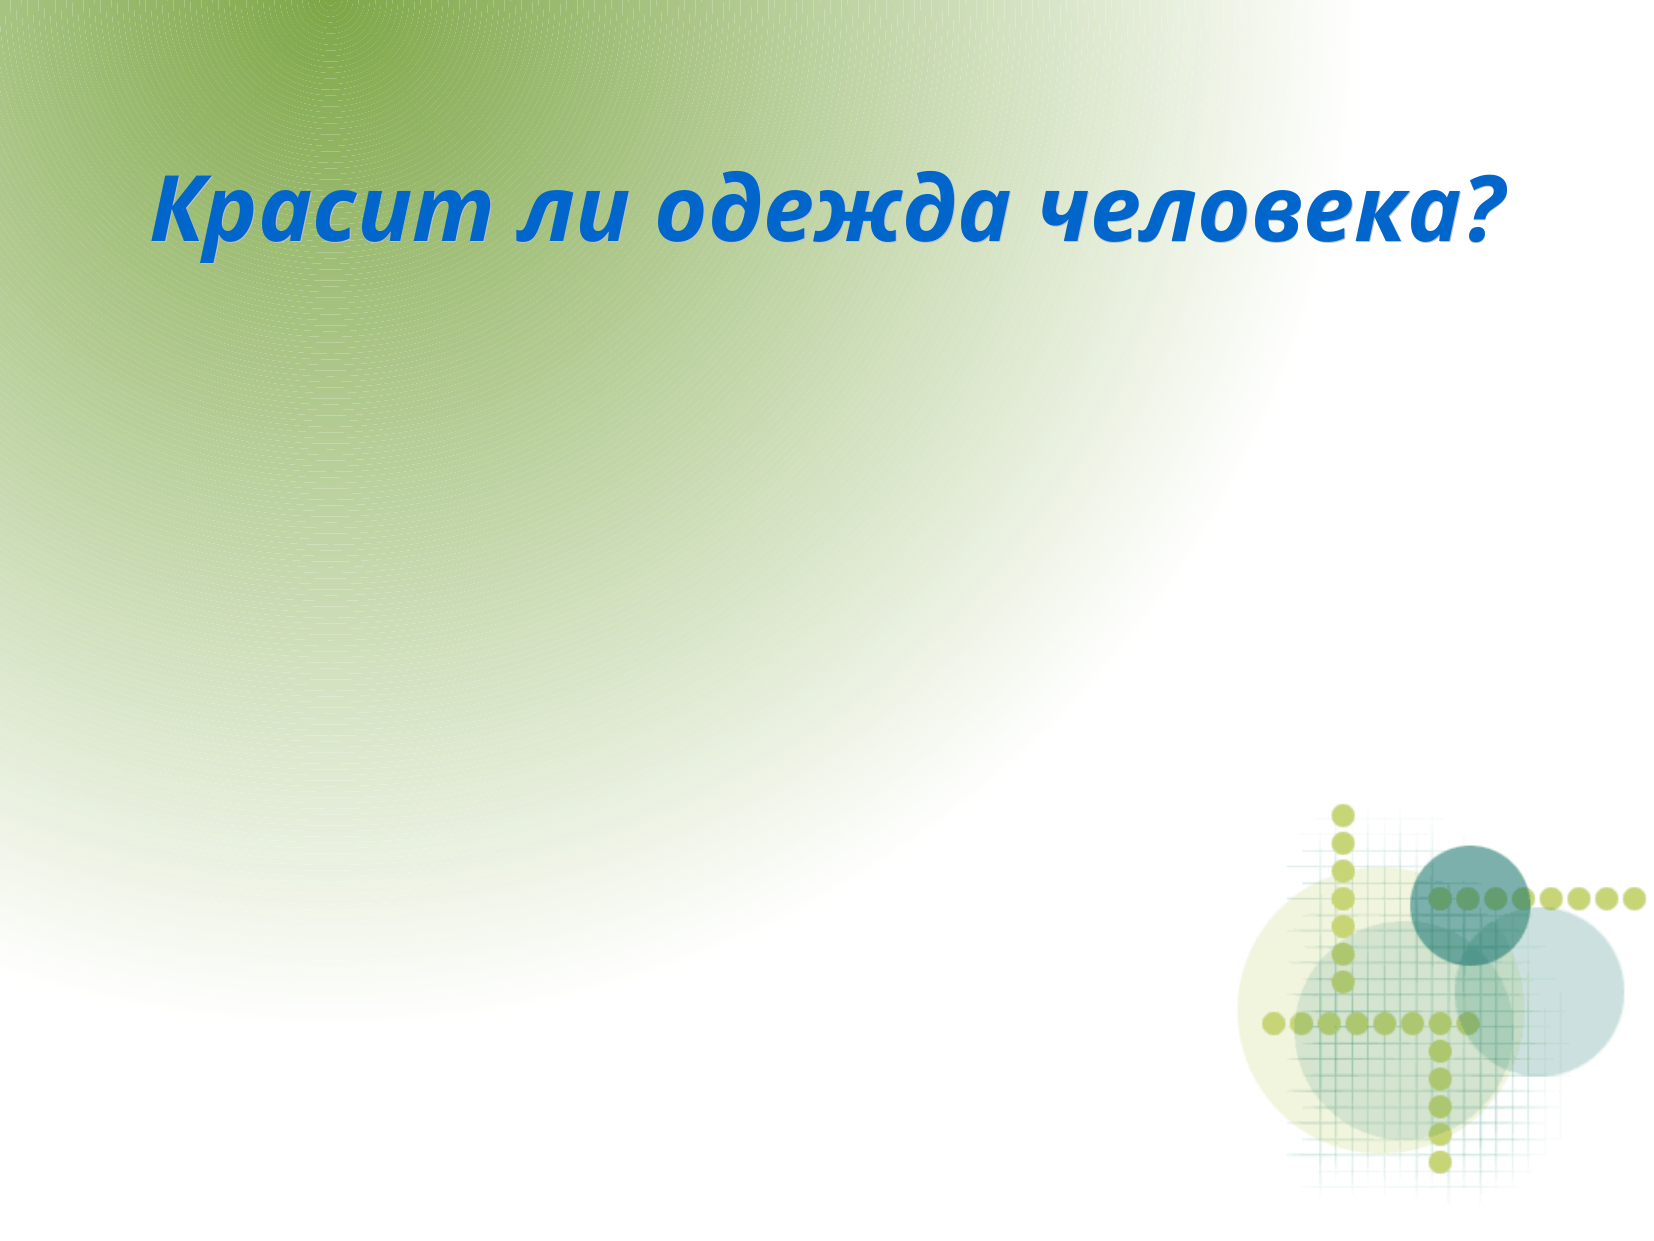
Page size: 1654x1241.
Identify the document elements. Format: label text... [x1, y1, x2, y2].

picture [1224, 792, 1654, 1211]
picture [354, 295, 1004, 1004]
text_box [121, 295, 1534, 1119]
title Красит ли одежда человека? [121, 102, 1534, 295]
